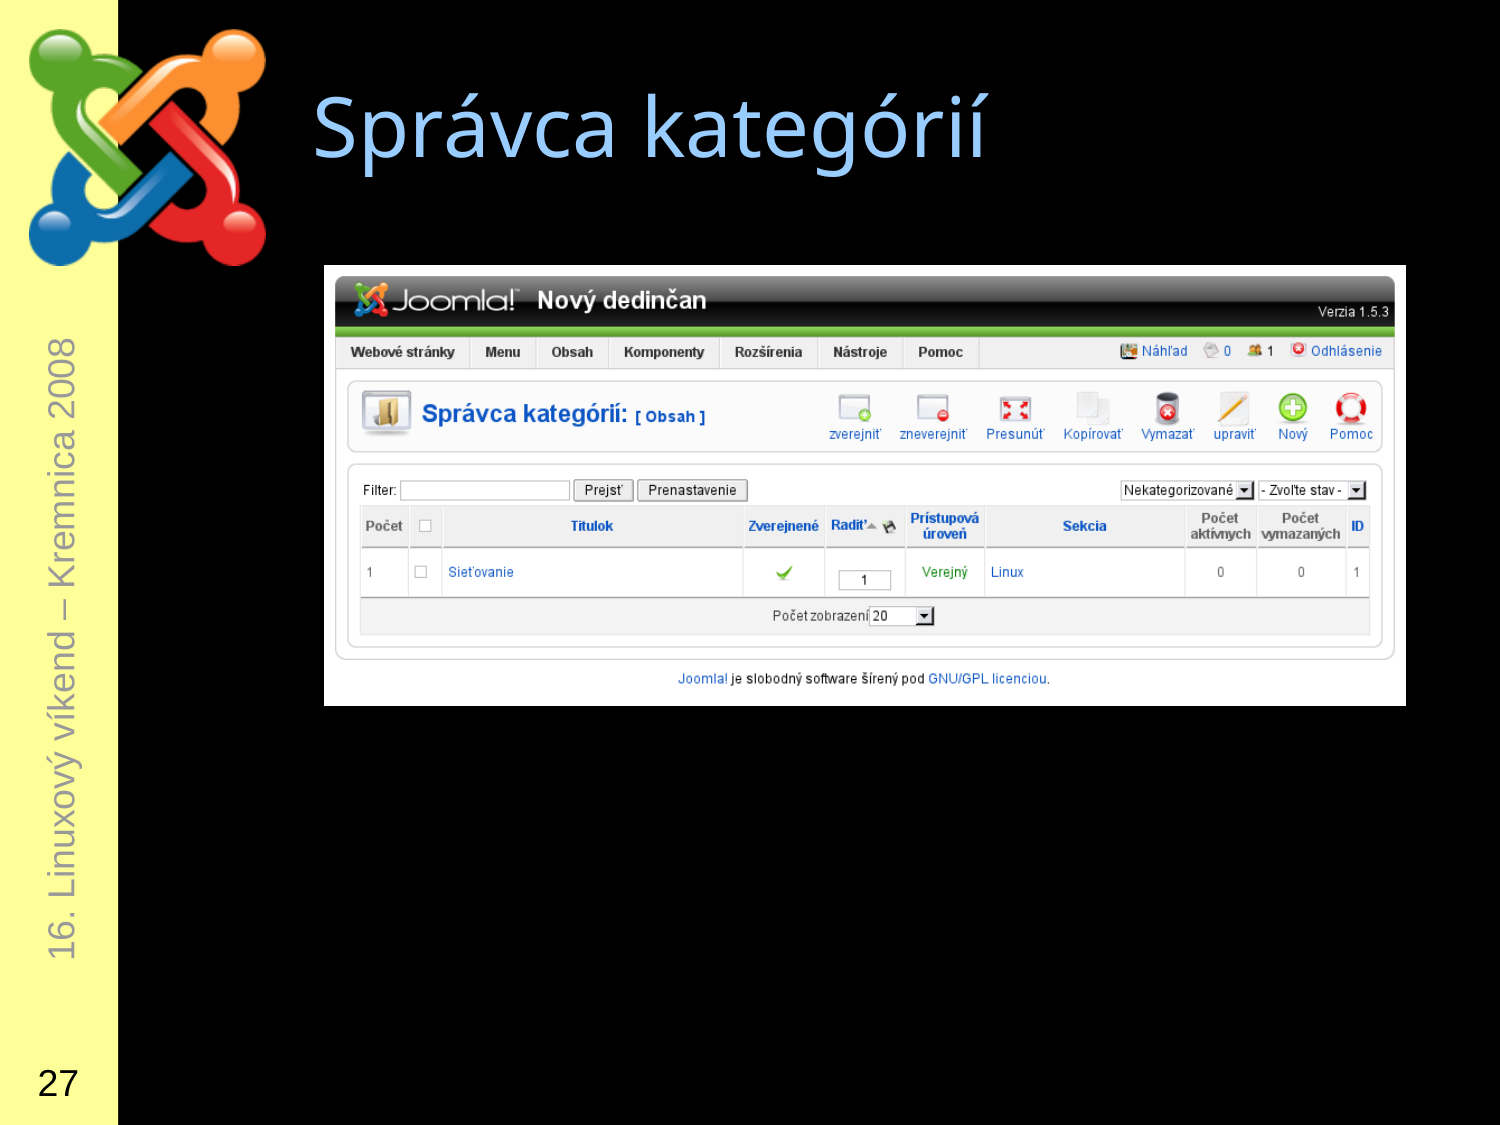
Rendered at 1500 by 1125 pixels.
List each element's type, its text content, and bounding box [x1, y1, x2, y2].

picture [29, 29, 266, 266]
picture [324, 265, 1406, 706]
title Správca kategórií [312, 24, 1450, 226]
